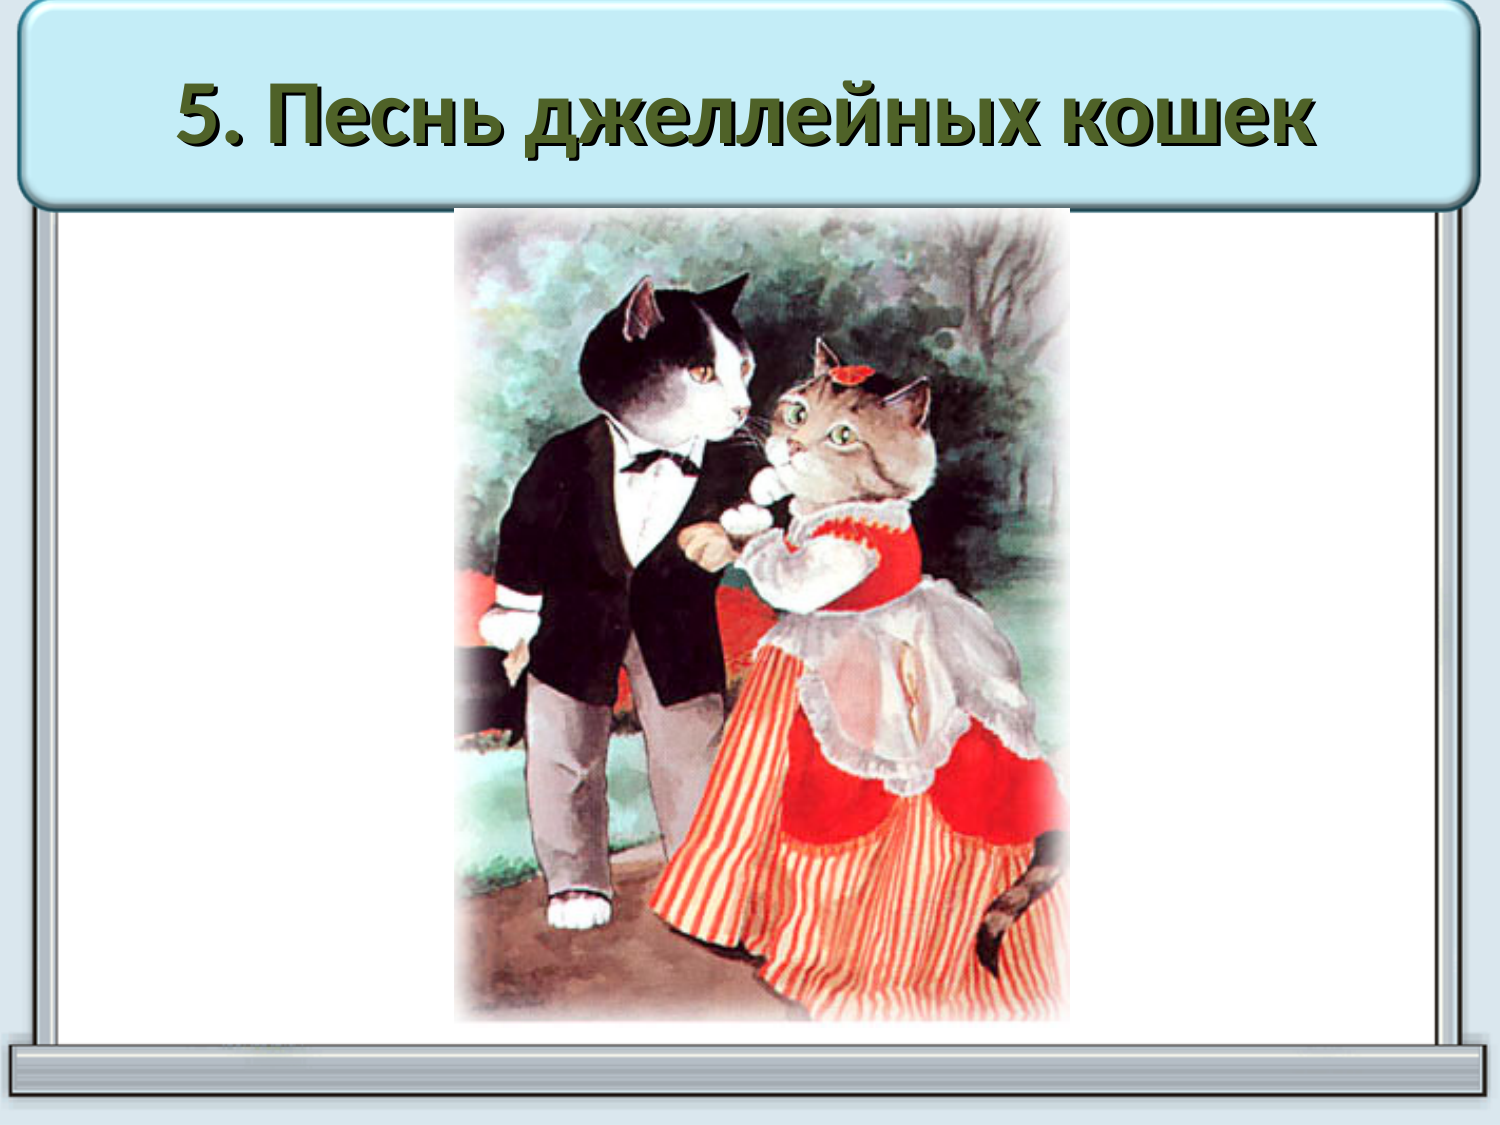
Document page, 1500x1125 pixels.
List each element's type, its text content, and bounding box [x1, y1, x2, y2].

picture [454, 208, 1070, 1028]
title 5. Песнь джеллейных кошек [70, 35, 1421, 178]
